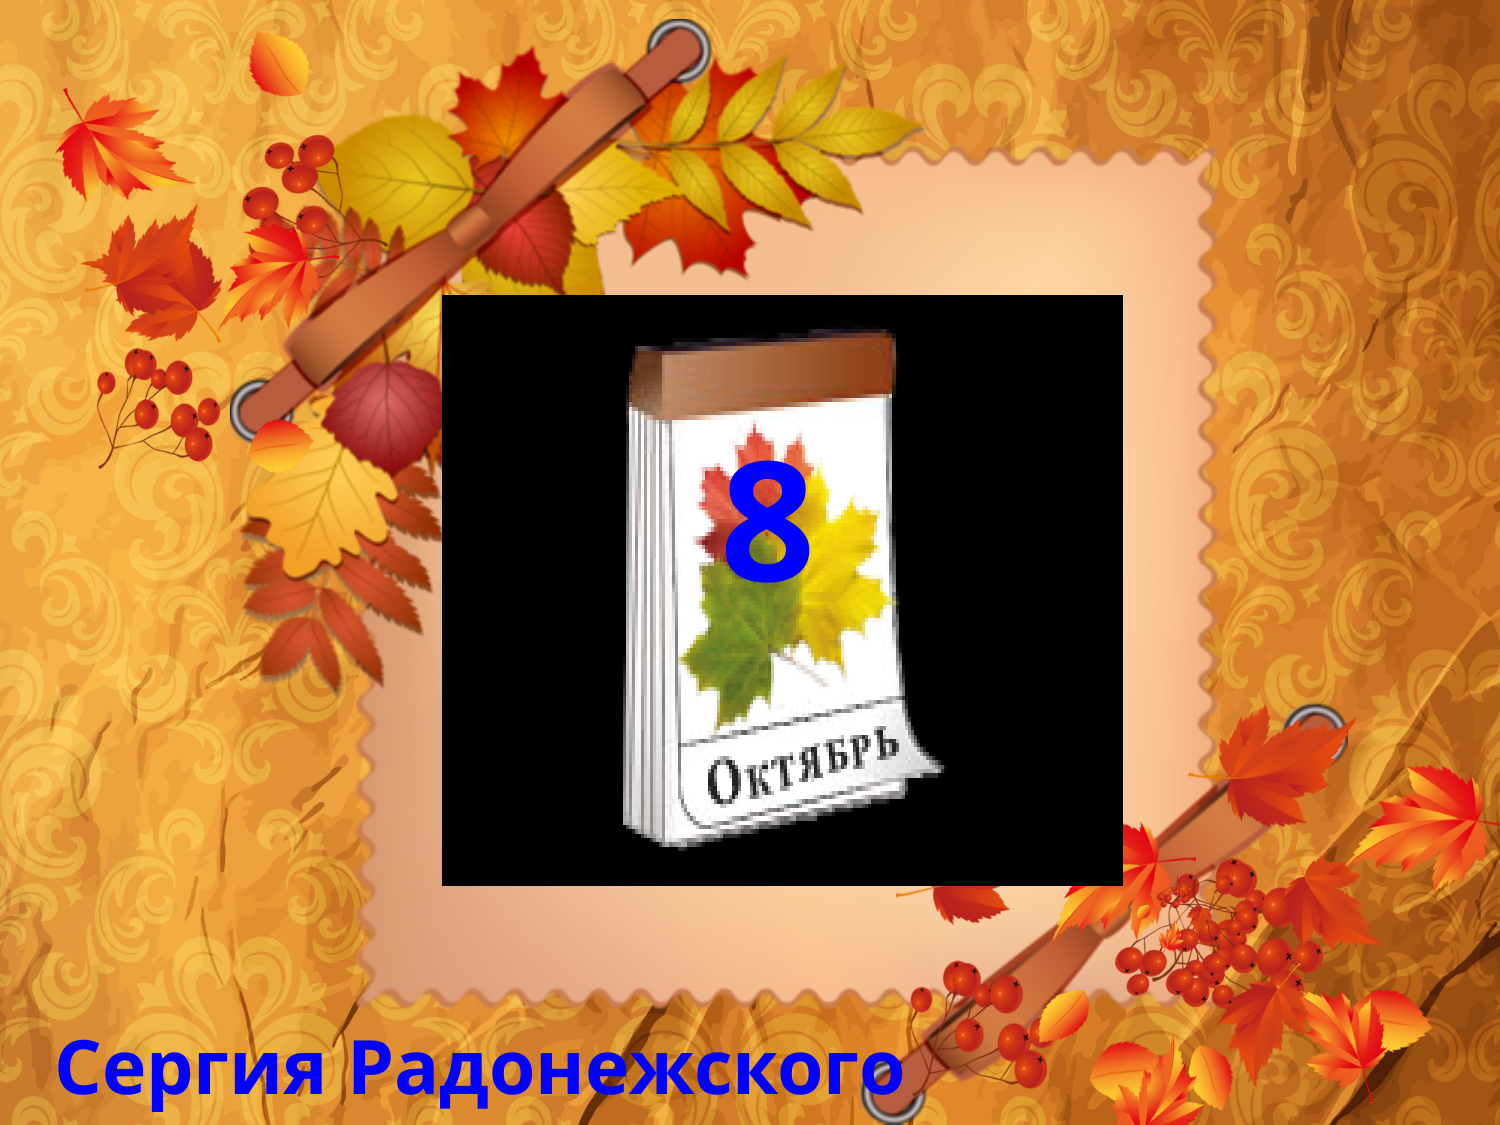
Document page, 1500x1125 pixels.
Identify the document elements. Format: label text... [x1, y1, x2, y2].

text_box Сергия Радонежского [0, 1005, 961, 1125]
text_box 8 [590, 383, 945, 650]
picture [0, 0, 1500, 1125]
